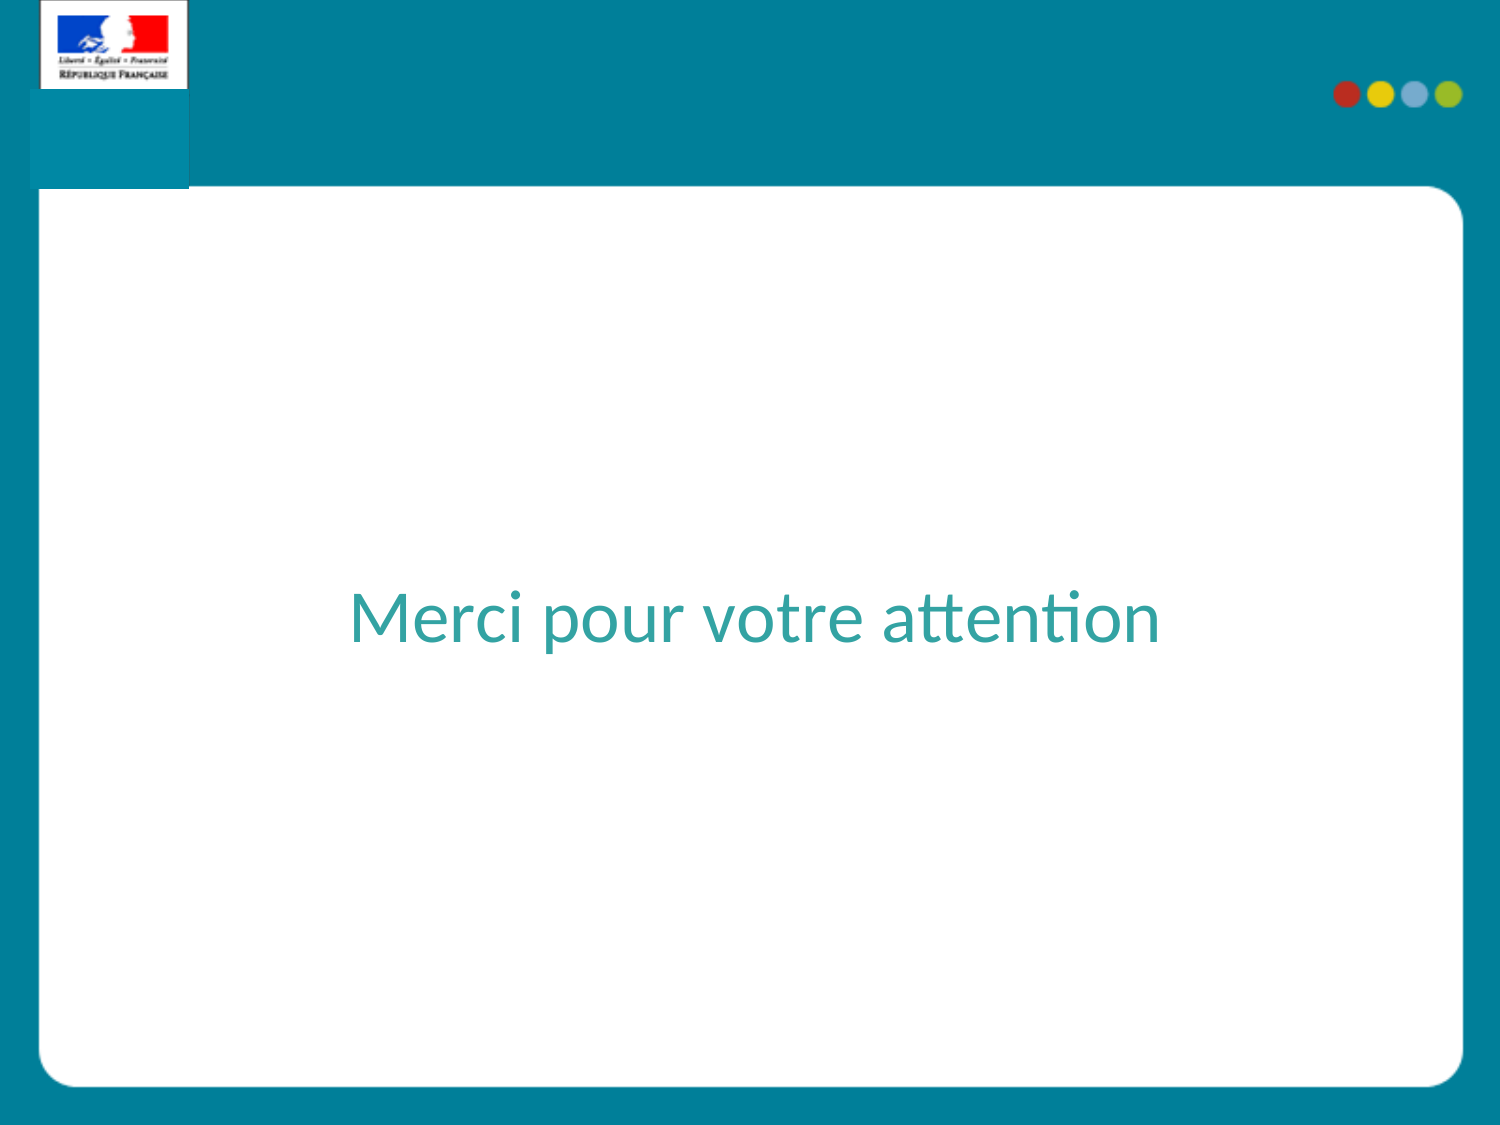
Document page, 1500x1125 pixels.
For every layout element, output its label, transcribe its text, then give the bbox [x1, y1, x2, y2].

title Merci pour votre attention [118, 501, 1394, 723]
